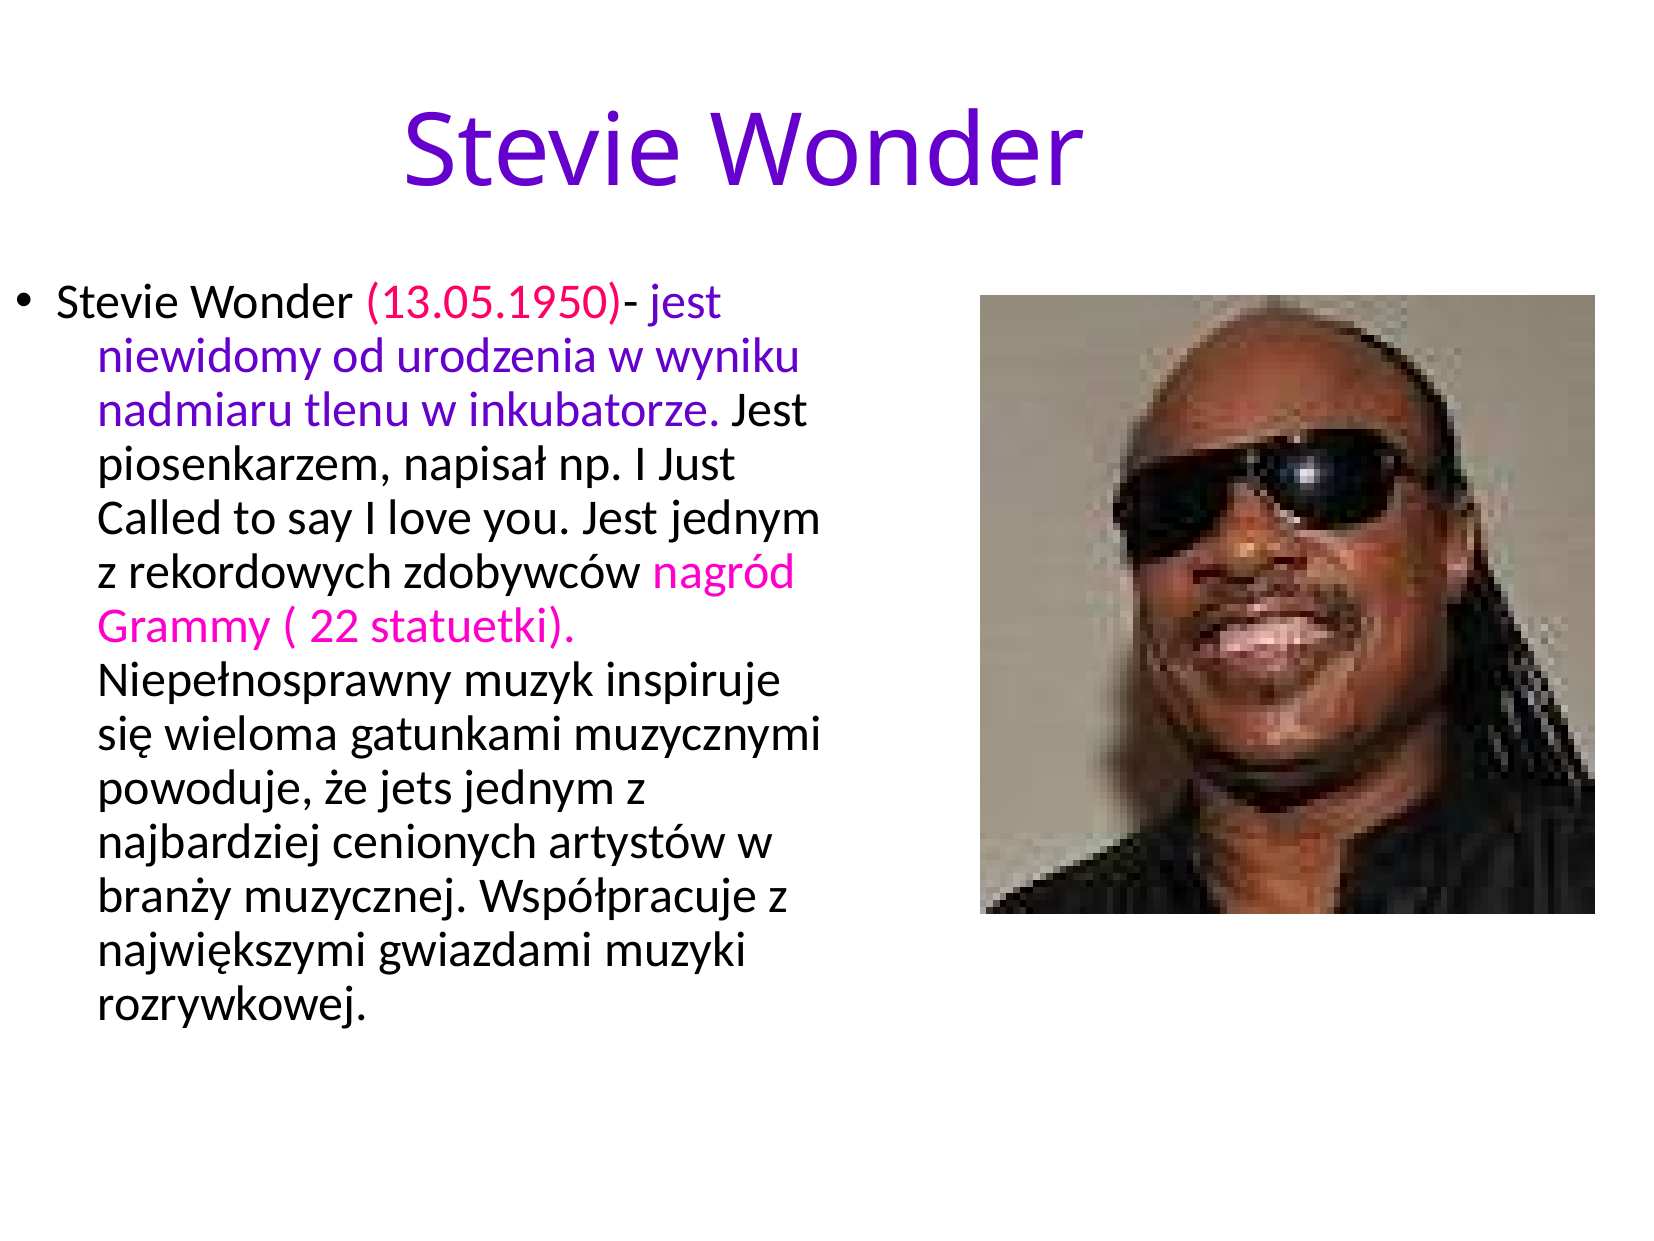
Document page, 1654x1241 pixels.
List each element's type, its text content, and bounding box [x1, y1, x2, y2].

picture [980, 295, 1595, 914]
list Stevie Wonder (13.05.1950)- jest niewidomy od urodzenia w wyniku nadmiaru tlenu w inkubatorze. Jest piosenkarzem, napisał np. I Just Called to say I love you. Jest jednym z rekordowych zdobywców nagród Grammy ( 22 statuetki). Niepełnosprawny muzyk inspiruje się wieloma gatunkami muzycznymi powoduje, że jets jednym z najbardziej cenionych artystów w branży muzycznej. Współpracuje z największymi gwiazdami muzyki rozrywkowej. [0, 268, 839, 1105]
title Stevie Wonder [0, 49, 1489, 257]
